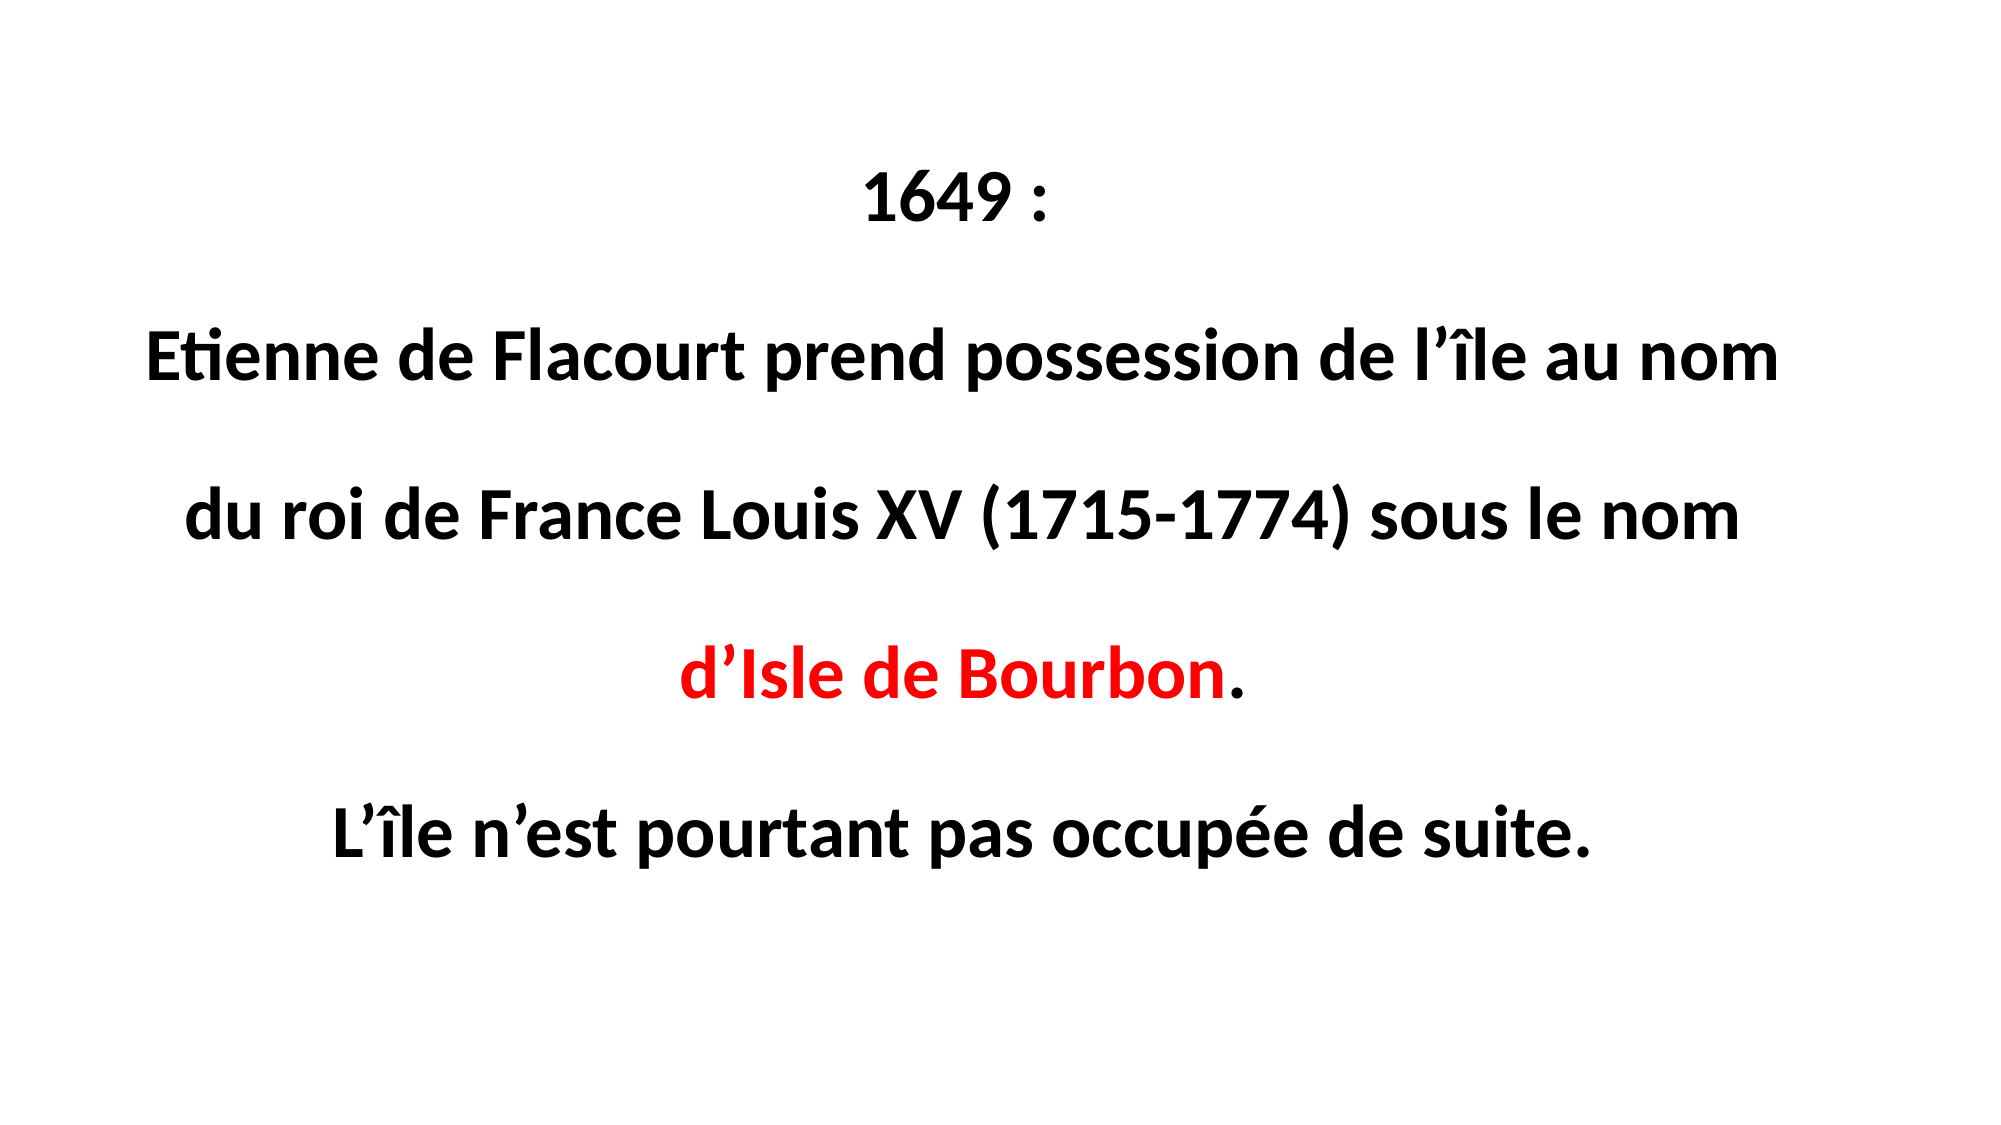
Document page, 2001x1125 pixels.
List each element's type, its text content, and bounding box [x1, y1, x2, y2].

text_box 1649 : Etienne de Flacourt prend possession de l’île au nom du roi de France Louis XV (1715-1774) sous le nom d’Isle de Bourbon. L’île n’est pourtant pas occupée de suite. [73, 157, 1837, 1073]
